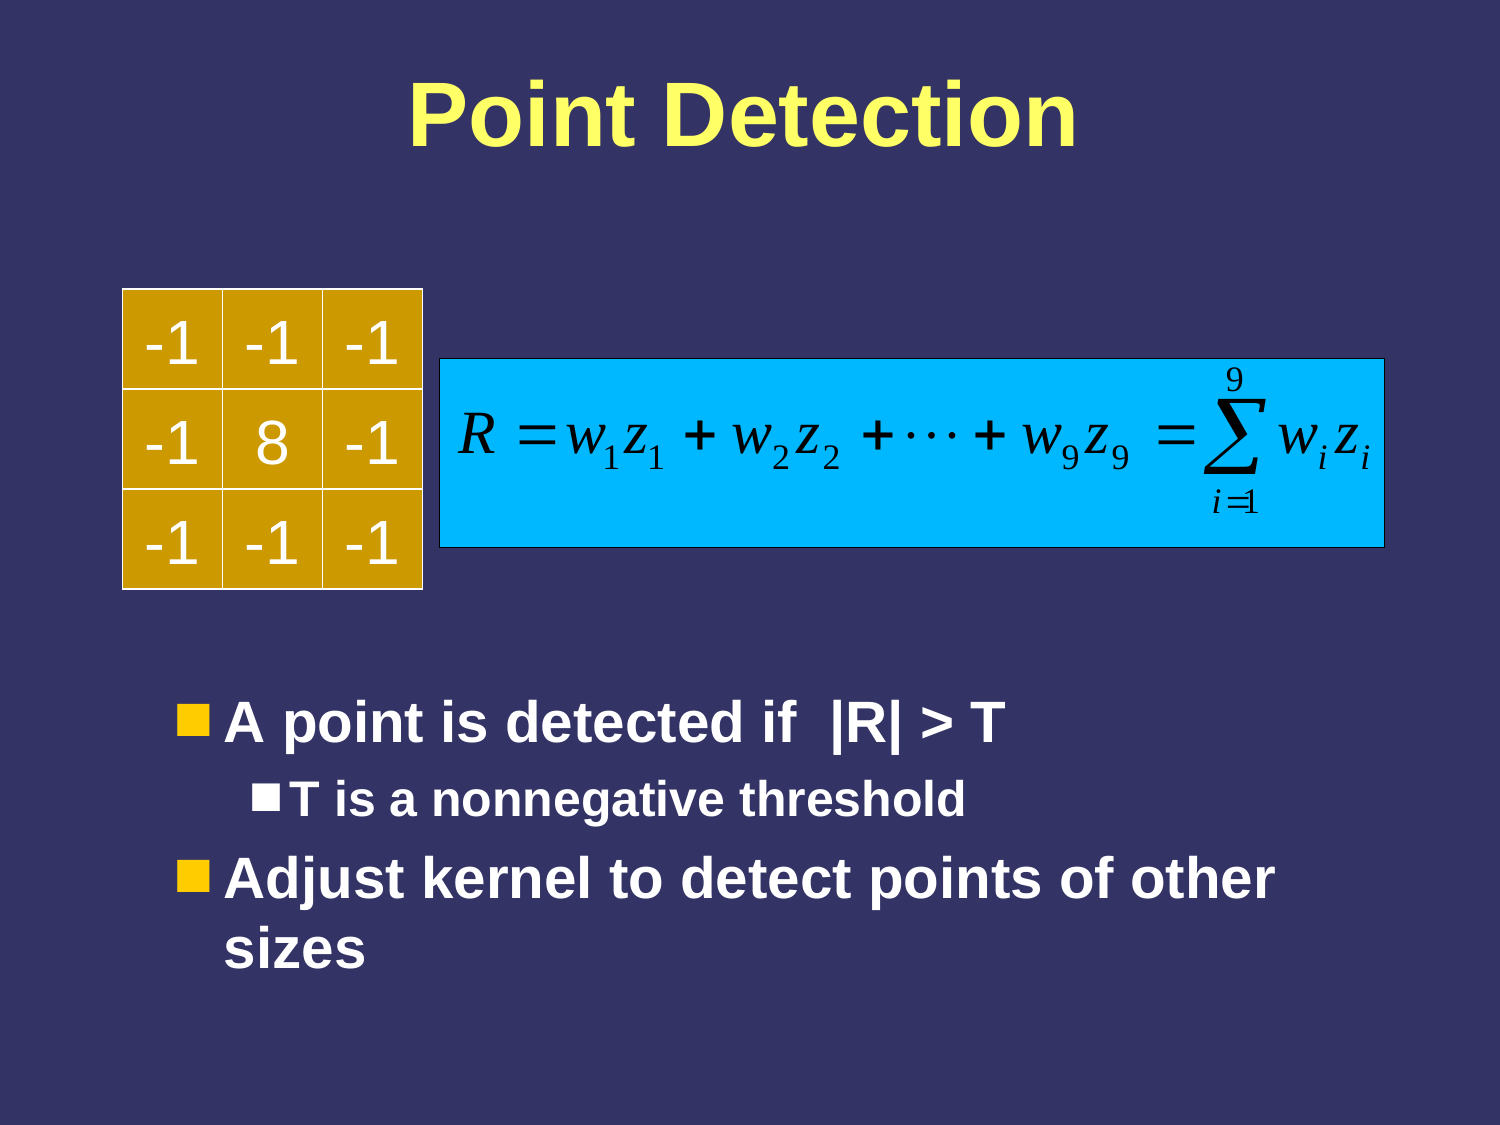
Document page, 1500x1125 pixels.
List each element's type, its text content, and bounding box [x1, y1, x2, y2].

text_box -1 [322, 389, 423, 489]
text_box -1 [222, 289, 322, 389]
title Point Detection [99, 0, 1388, 225]
text_box -1 [122, 389, 222, 489]
text_box 8 [222, 389, 322, 489]
list A point is detected if |R| > T T is a nonnegative threshold Adjust kernel to detect points of other sizes [102, 685, 1390, 1005]
text_box -1 [122, 289, 222, 389]
text_box -1 [222, 489, 322, 590]
text_box -1 [122, 489, 222, 590]
text_box [439, 358, 1385, 548]
chart [447, 351, 1390, 526]
text_box -1 [322, 489, 423, 590]
text_box -1 [322, 289, 423, 389]
